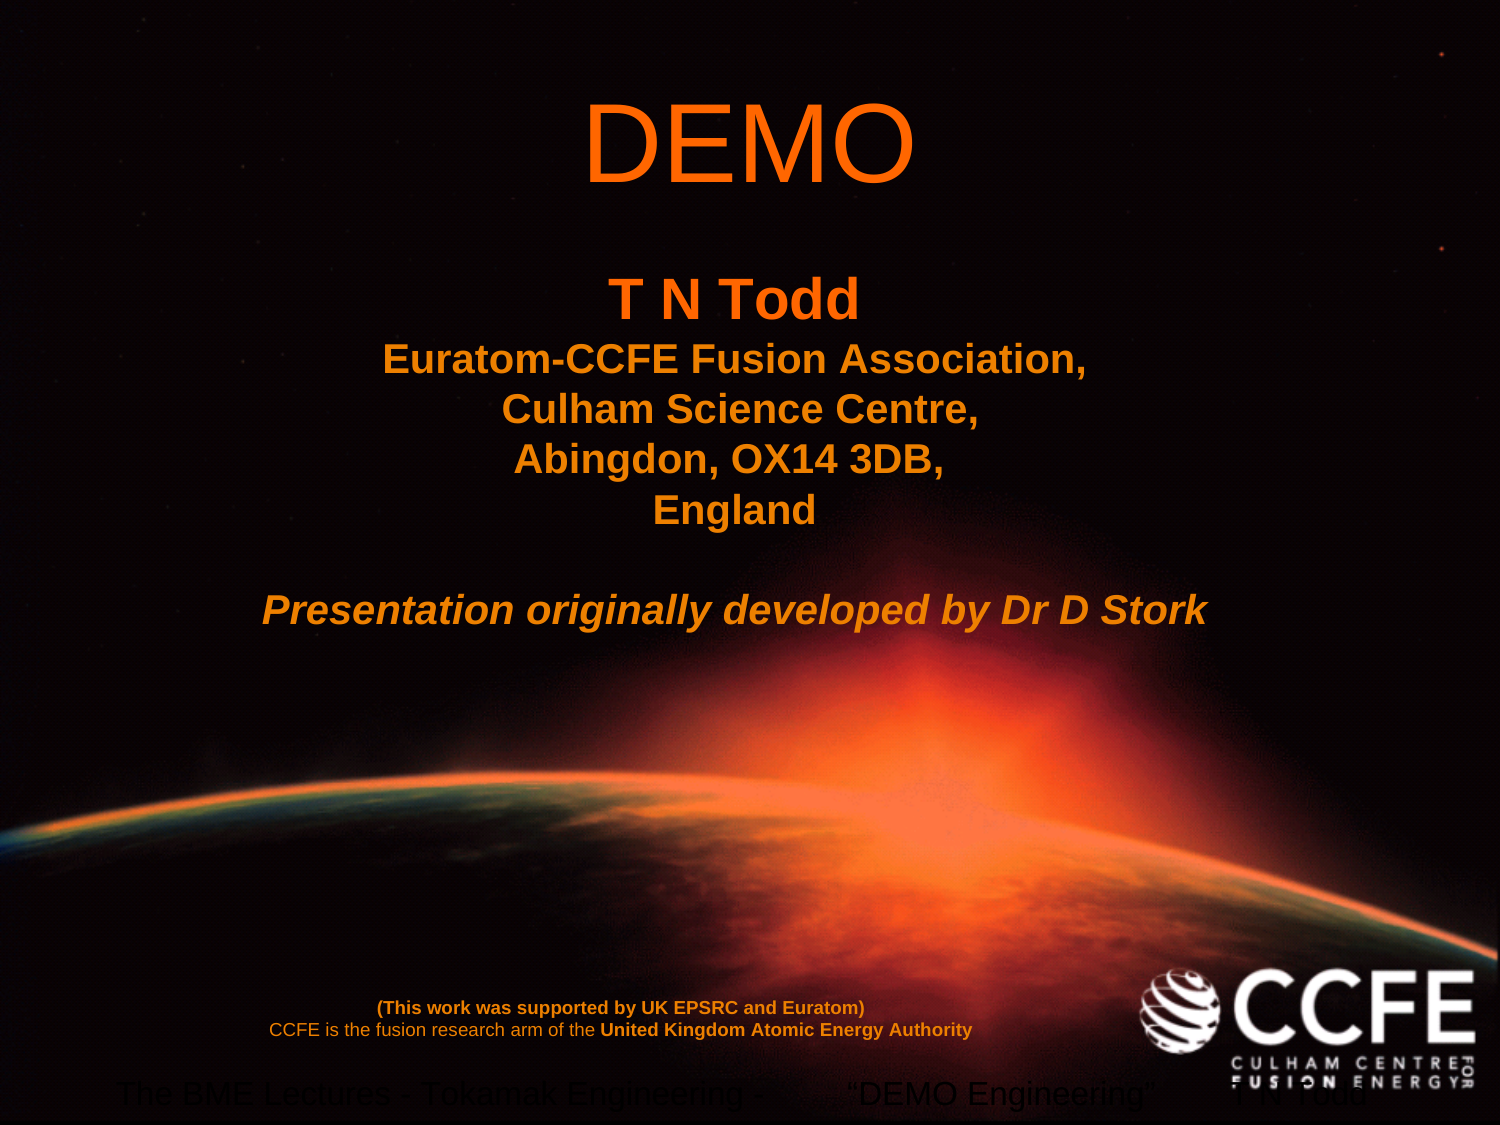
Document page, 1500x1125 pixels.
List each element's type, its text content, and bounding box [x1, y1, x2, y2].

text_box The BME Lectures - Tokamak Engineering - “DEMO Engineering” T N Todd [115, 1072, 1500, 1114]
text_box (This work was supported by UK EPSRC and Euratom) CCFE is the fusion research arm of the United Kingdom Atomic Energy Authority [147, 987, 1094, 1047]
picture [0, 0, 1500, 1125]
text_box T N Todd Euratom-CCFE Fusion Association, Culham Science Centre, Abingdon, OX14 3DB, England Presentation originally developed by Dr D Stork [206, 267, 1264, 704]
text_box DEMO [112, 0, 1388, 276]
